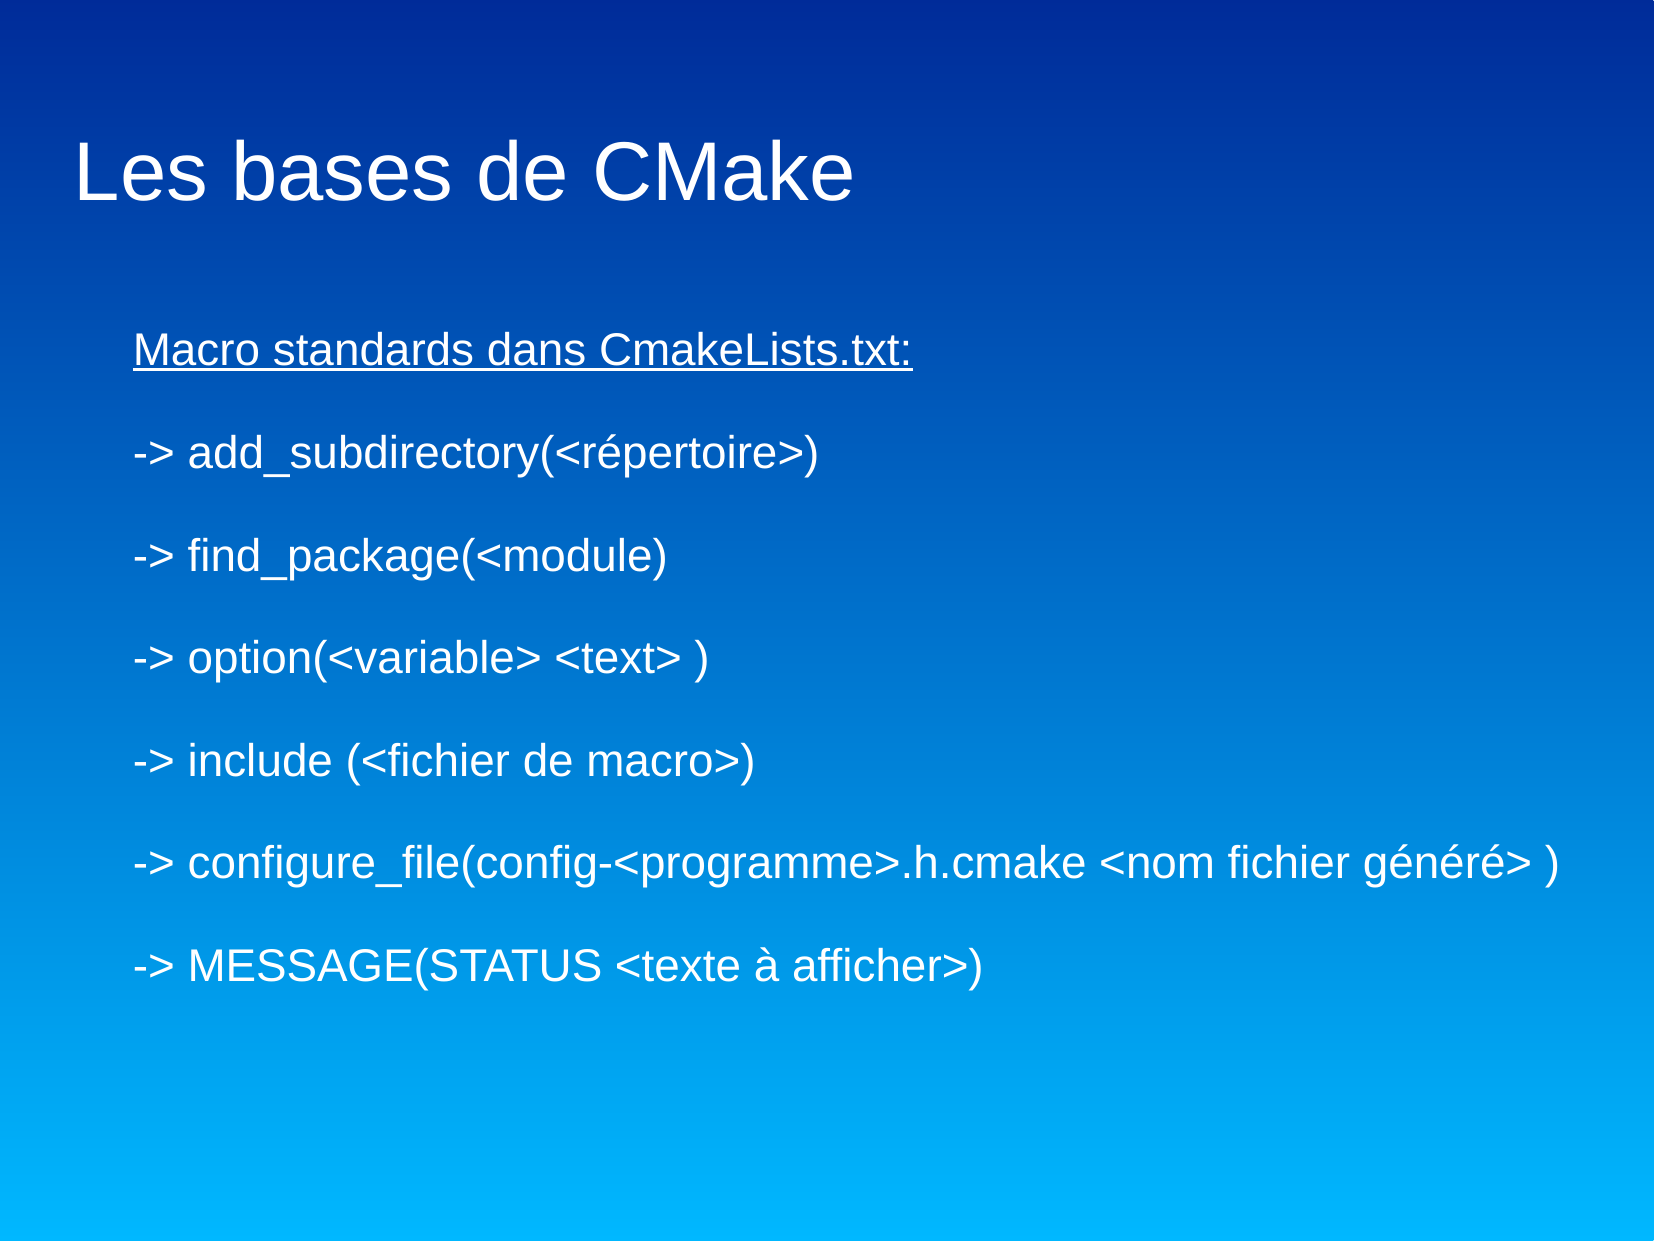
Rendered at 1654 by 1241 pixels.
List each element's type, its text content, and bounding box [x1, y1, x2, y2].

text_box Les bases de CMake [59, 118, 945, 226]
text_box Macro standards dans CmakeLists.txt: -> add_subdirectory(<répertoire>) -> find_package(<module) -> option(<variable> <text> ) -> include (<fichier de macro>) -> configure_file(config-<programme>.h.cmake <nom fichier généré> ) -> MESSAGE(STATUS <texte à afficher>) [118, 265, 1625, 947]
